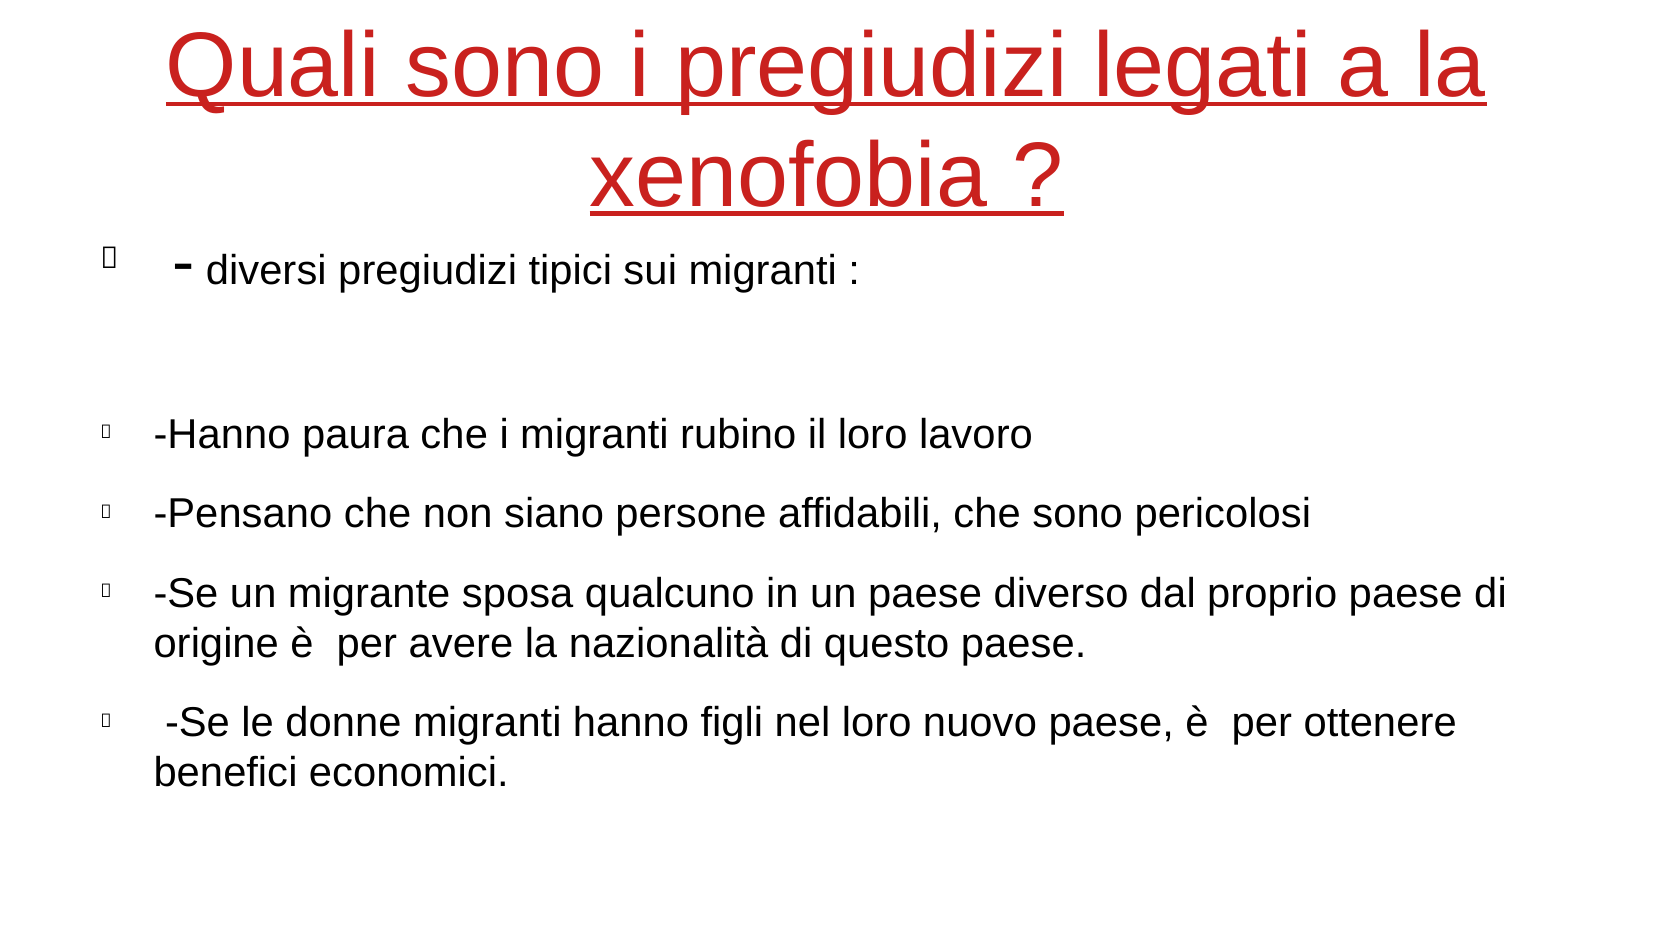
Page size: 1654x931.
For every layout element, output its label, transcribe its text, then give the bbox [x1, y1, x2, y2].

text_box - diversi pregiudizi tipici sui migranti : -Hanno paura che i migranti rubino il loro lavoro -Pensano che non siano persone affidabili, che sono pericolosi -Se un migrante sposa qualcuno in un paese diverso dal proprio paese di origine è per avere la nazionalità di questo paese. -Se le donne migranti hanno figli nel loro nuovo paese, è per ottenere benefici economici. [82, 217, 1571, 757]
text_box Quali sono i pregiudizi legati a la xenofobia ? [82, 4, 1571, 217]
